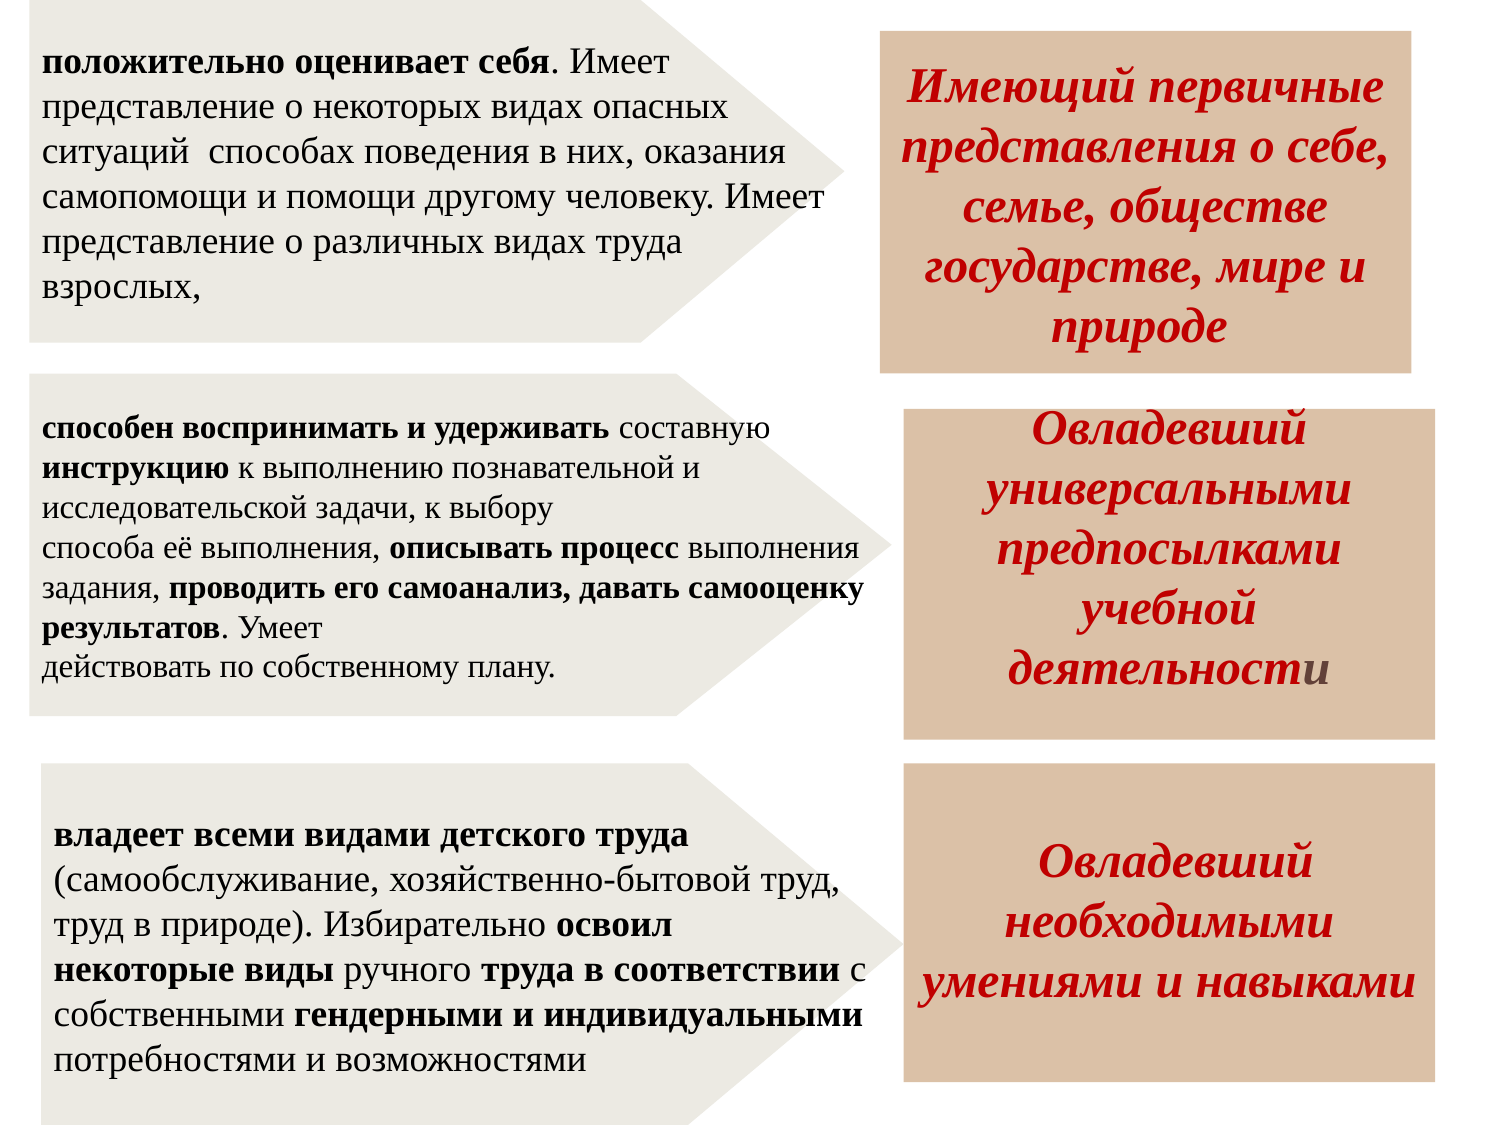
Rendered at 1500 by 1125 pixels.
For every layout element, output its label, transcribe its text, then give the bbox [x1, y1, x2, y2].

text_box Овладевший универсальными предпосылками учебной деятельности [903, 408, 1436, 740]
text_box Овладевший необходимыми умениями и навыками [903, 763, 1436, 1083]
text_box способен воспринимать и удерживать составную инструкцию к выполнению познавательной и исследовательской задачи, к выбору способа её выполнения, описывать процесс выполнения задания, проводить его самоанализ, давать самооценку результатов. Умеет действовать по собственному плану. [29, 373, 892, 717]
text_box Имеющий первичные представления о себе, семье, обществе государстве, мире и природе [879, 30, 1412, 374]
text_box положительно оценивает себя. Имеет представление о некоторых видах опасных ситуаций способах поведения в них, оказания самопомощи и помощи другому человеку. Имеет представление о различных видах труда взрослых, [29, 0, 845, 343]
text_box владеет всеми видами детского труда (самообслуживание, хозяйственно-бытовой труд, труд в природе). Избирательно освоил некоторые виды ручного труда в соответствии с собственными гендерными и индивидуальными потребностями и возможностями [41, 763, 904, 1125]
